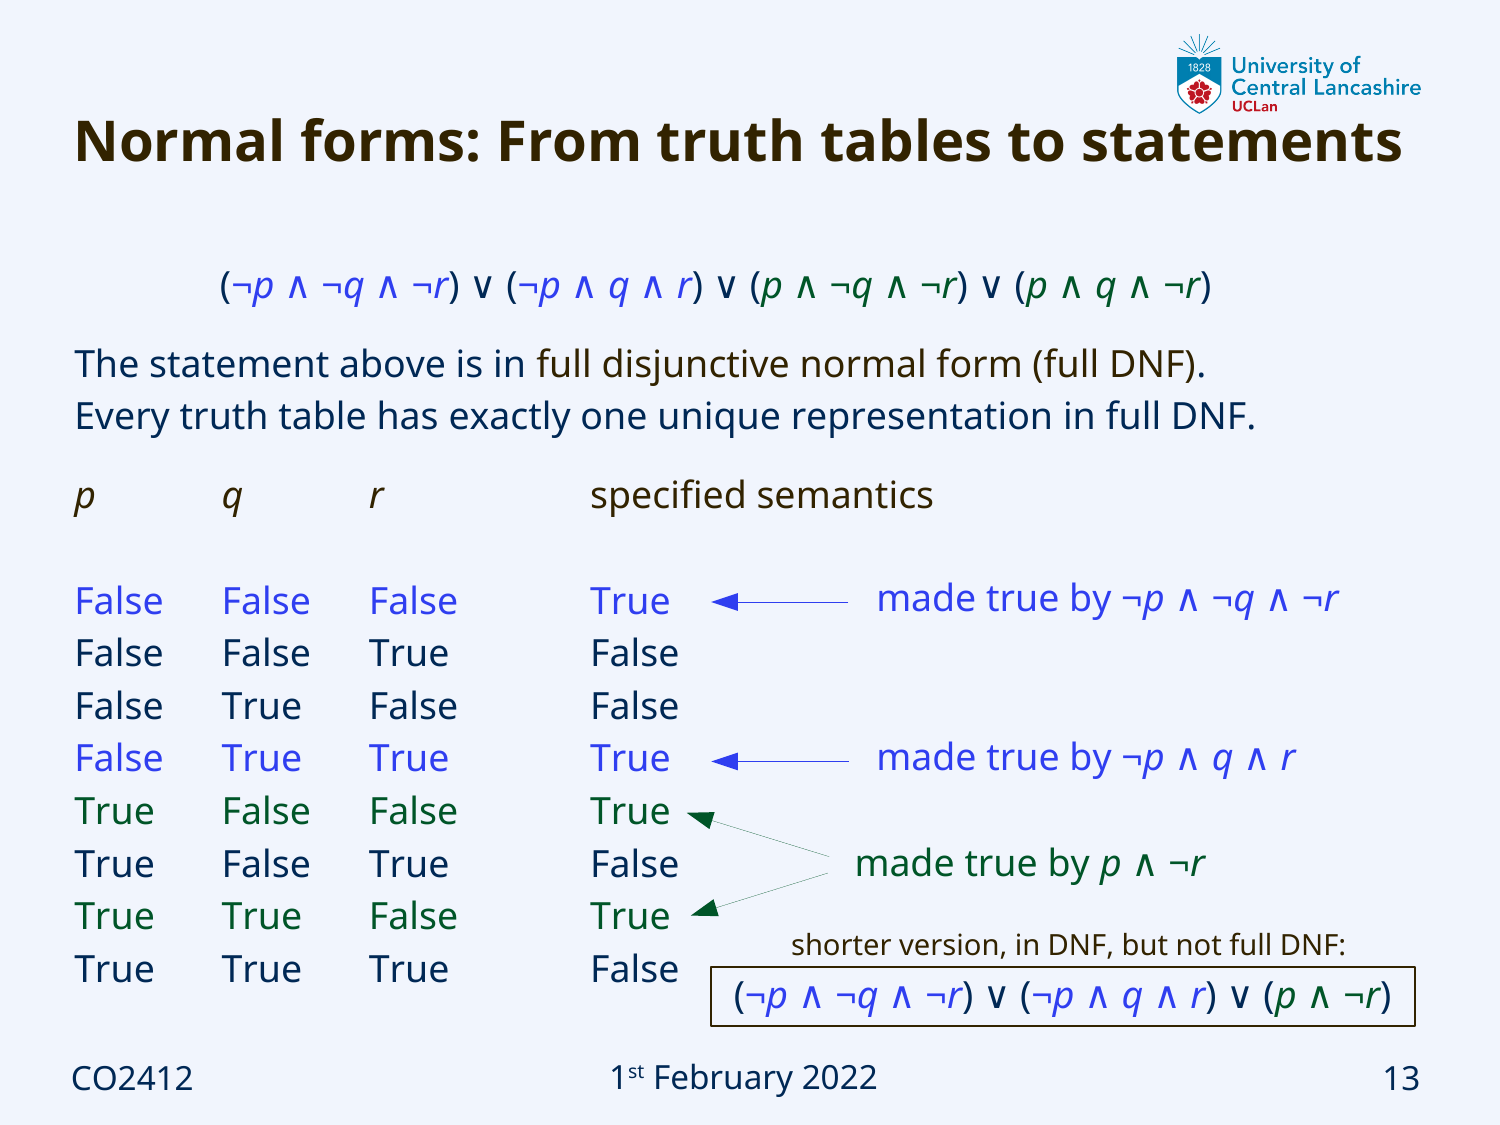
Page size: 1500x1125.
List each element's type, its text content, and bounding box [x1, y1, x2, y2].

picture [1177, 34, 1421, 54]
text_box (¬p ∧ ¬q ∧ ¬r) ∨ (¬p ∧ q ∧ r) ∨ (p ∧ ¬r) [708, 956, 757, 1024]
text_box made true by ¬p ∧ q ∧ r [861, 725, 1353, 786]
text_box made true by p ∧ ¬r [839, 831, 1230, 892]
title Normal forms: From truth tables to statements [58, 54, 1500, 224]
text_box (¬p ∧ ¬q ∧ ¬r) ∨ (¬p ∧ q ∧ r) ∨ (p ∧ ¬q ∧ ¬r) ∨ (p ∧ q ∧ ¬r) The statement above is in full disjunctive normal form (full DNF). Every truth table has exactly one unique representation in full DNF. p q r specified semantics False False False True False False True False False True False False False True True True True False False True True False True False True True False True True True True False [59, 245, 1372, 998]
text_box shorter version, in DNF, but not full DNF: [757, 919, 1381, 970]
text_box made true by ¬p ∧ ¬q ∧ ¬r [861, 566, 1401, 627]
text_box (¬p ∧ ¬q ∧ ¬r) ∨ (¬p ∧ q ∧ r) ∨ (p ∧ ¬r) [712, 968, 1414, 1024]
text_box (¬p ∧ ¬q ∧ ¬r) ∨ (¬p ∧ q ∧ r) ∨ (p ∧ ¬r) [1381, 956, 1418, 1024]
